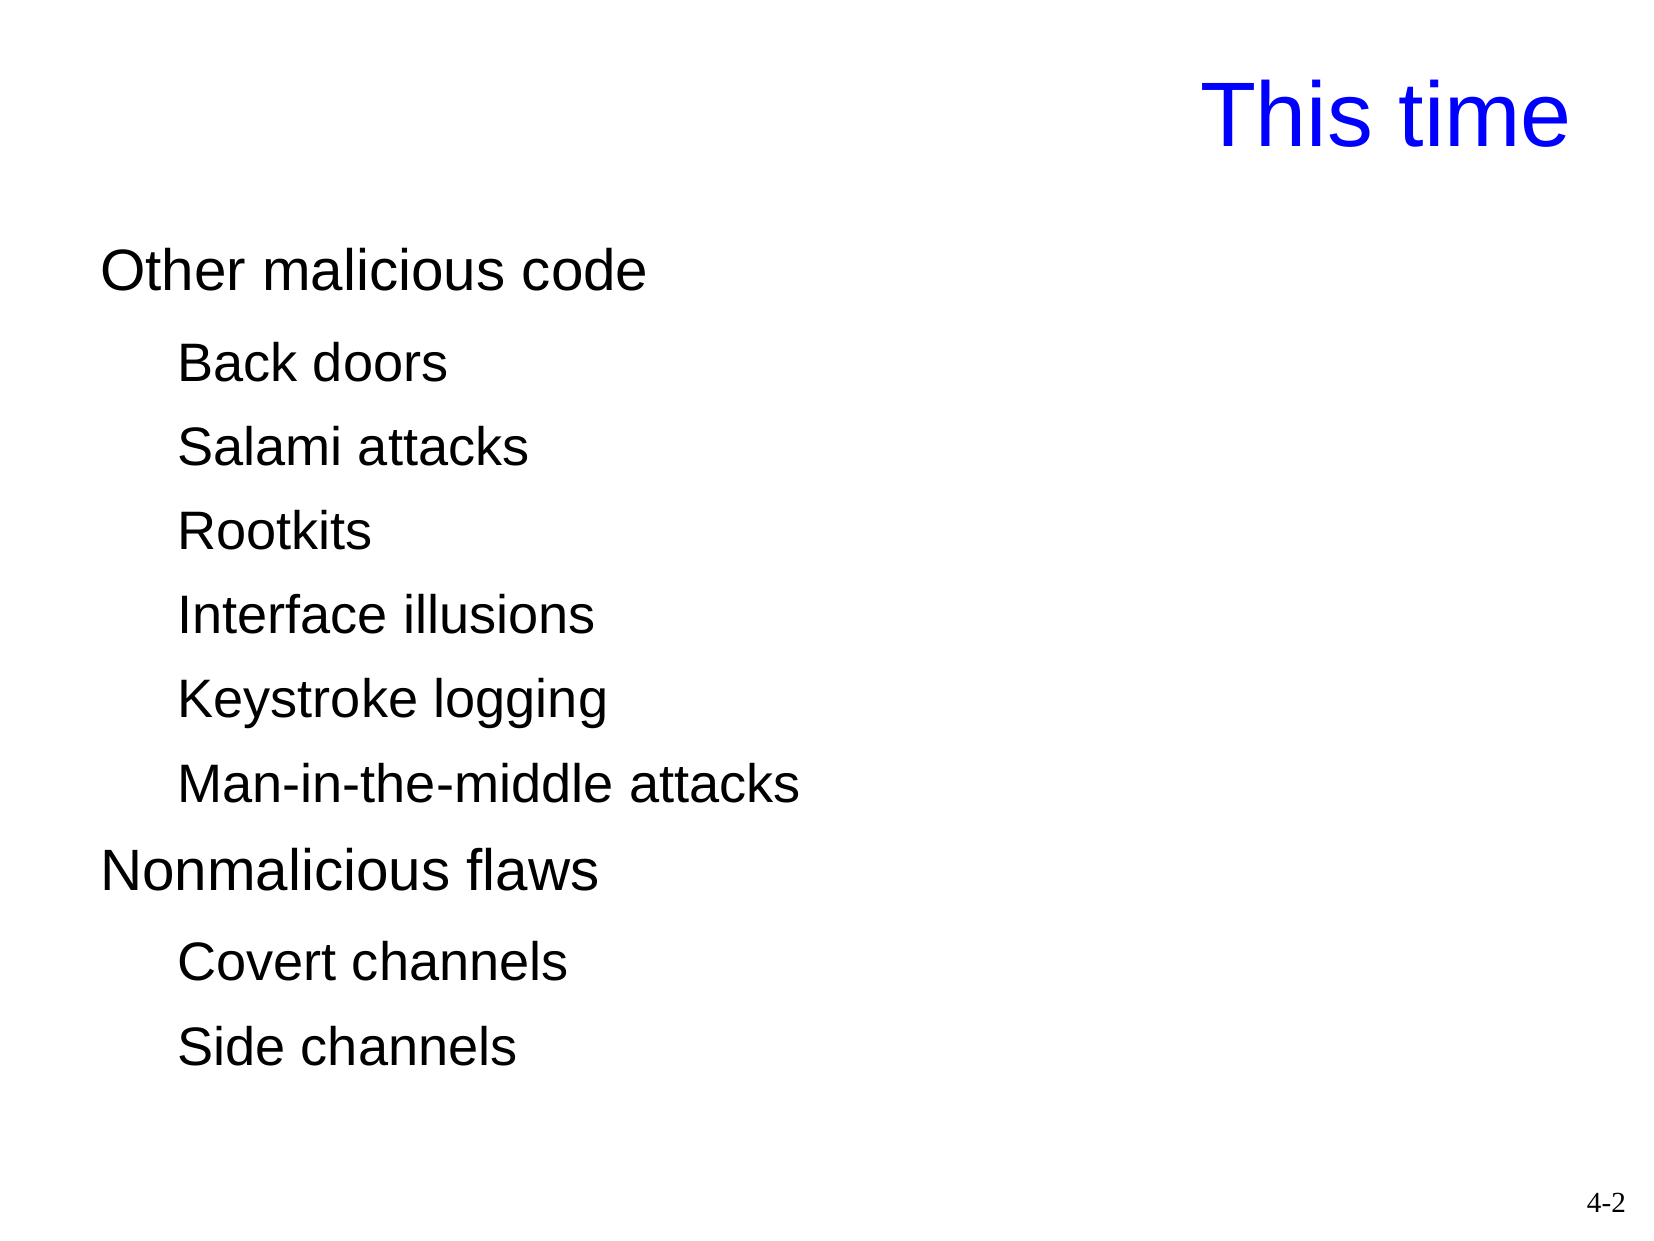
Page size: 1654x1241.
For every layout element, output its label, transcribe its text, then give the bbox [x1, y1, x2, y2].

title This time [84, 18, 1573, 211]
list Other malicious code Back doors Salami attacks Rootkits Interface illusions Keystroke logging Man-in-the-middle attacks Nonmalicious flaws Covert channels Side channels [82, 237, 1571, 1156]
